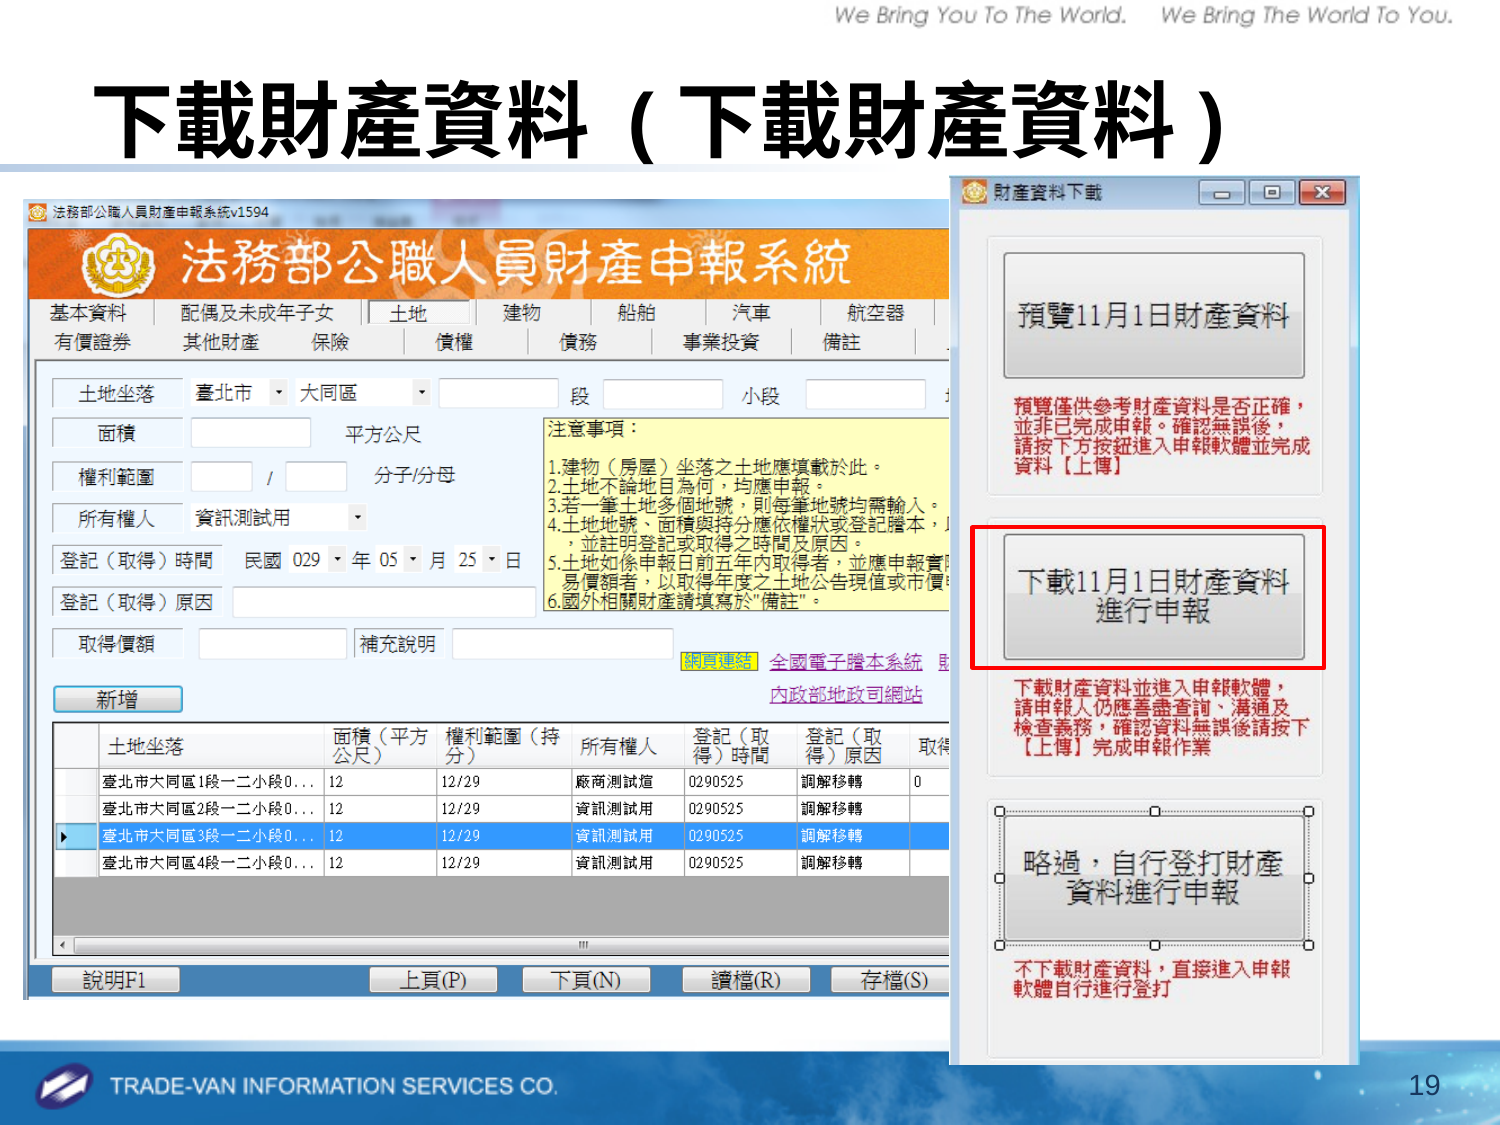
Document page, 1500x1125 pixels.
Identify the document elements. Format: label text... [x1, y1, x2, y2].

picture [23, 175, 1360, 1065]
text_box [1349, 1053, 1500, 1114]
title 下載財產資料 (下載財產資料) [75, 44, 1350, 192]
